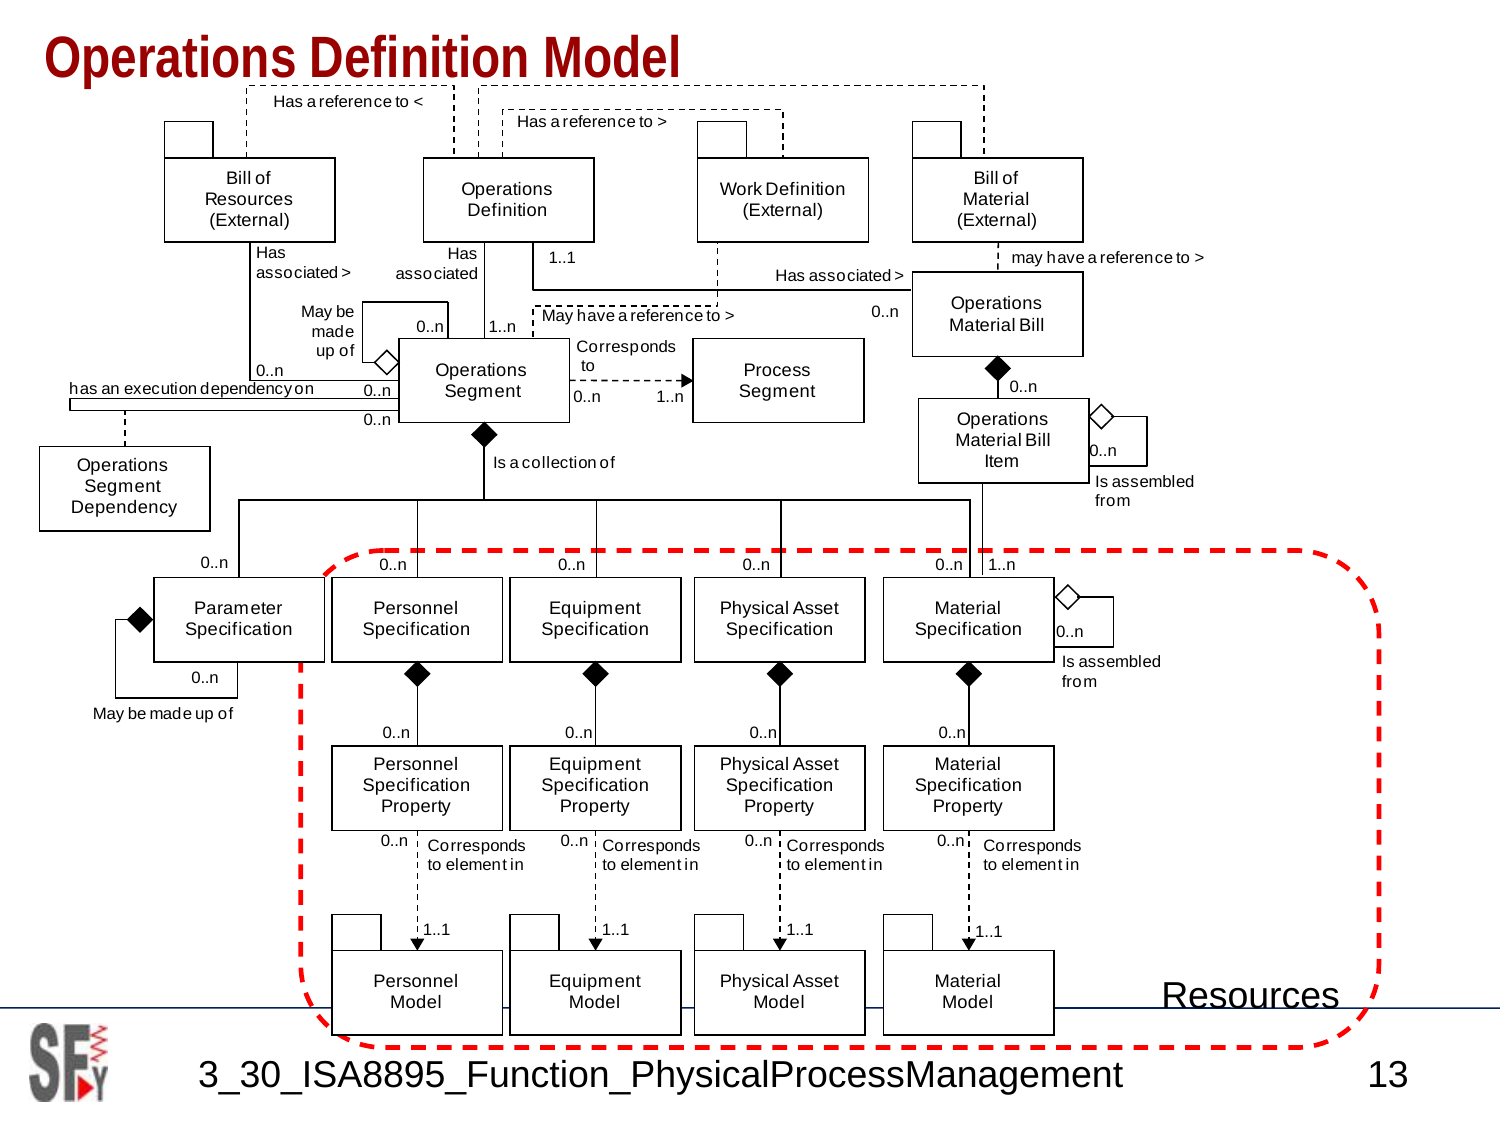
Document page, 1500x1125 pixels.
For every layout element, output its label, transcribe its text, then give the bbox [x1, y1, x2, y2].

text_box Resources [341, 550, 1379, 1048]
title Operations Definition Model [29, 12, 1471, 138]
slide_number <numéro> [1352, 1034, 1490, 1103]
footer 3_30_ISA8895_Function_PhysicalProcessManagement [183, 1036, 1266, 1103]
picture [29, 83, 1225, 1102]
